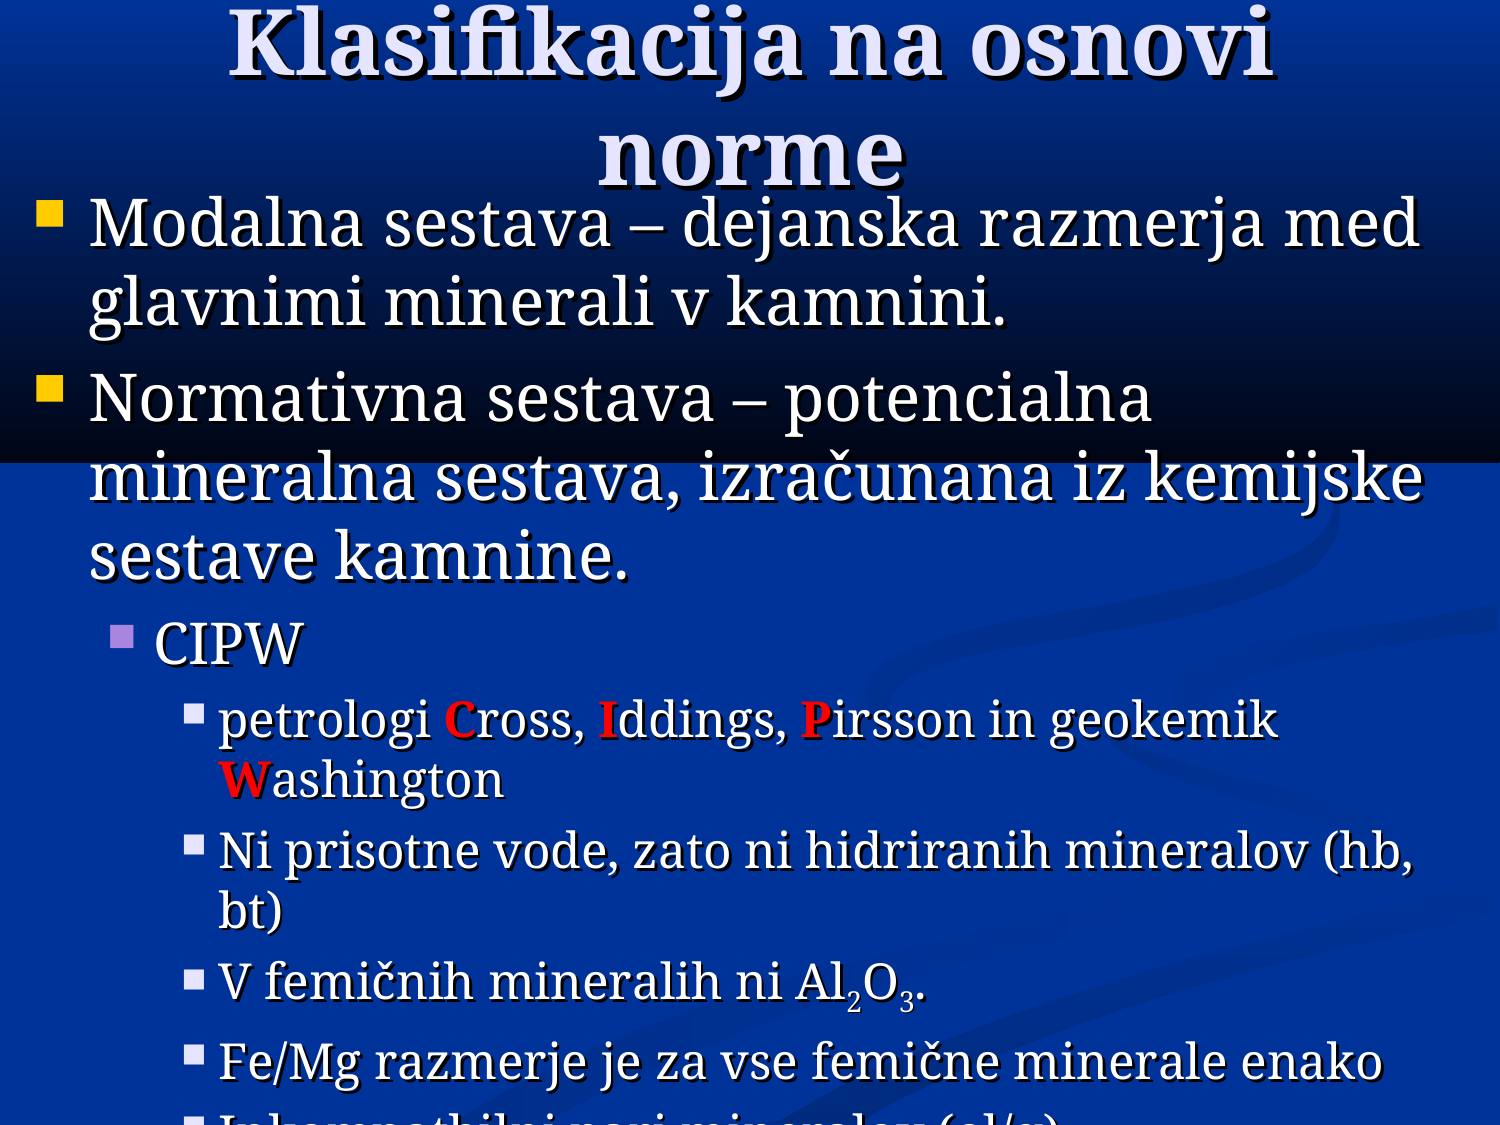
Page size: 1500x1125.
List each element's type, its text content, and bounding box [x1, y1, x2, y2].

list Modalna sestava – dejanska razmerja med glavnimi minerali v kamnini. Normativna sestava – potencialna mineralna sestava, izračunana iz kemijske sestave kamnine. CIPW petrologi Cross, Iddings, Pirsson in geokemik Washington Ni prisotne vode, zato ni hidriranih mineralov (hb, bt) V femičnih mineralih ni Al2O3. Fe/Mg razmerje je za vse femične minerale enako Inkompatbilni pari mineralov (ol/q) [17, 172, 1500, 1094]
title Klasifikacija na osnovi norme [76, 0, 1427, 172]
